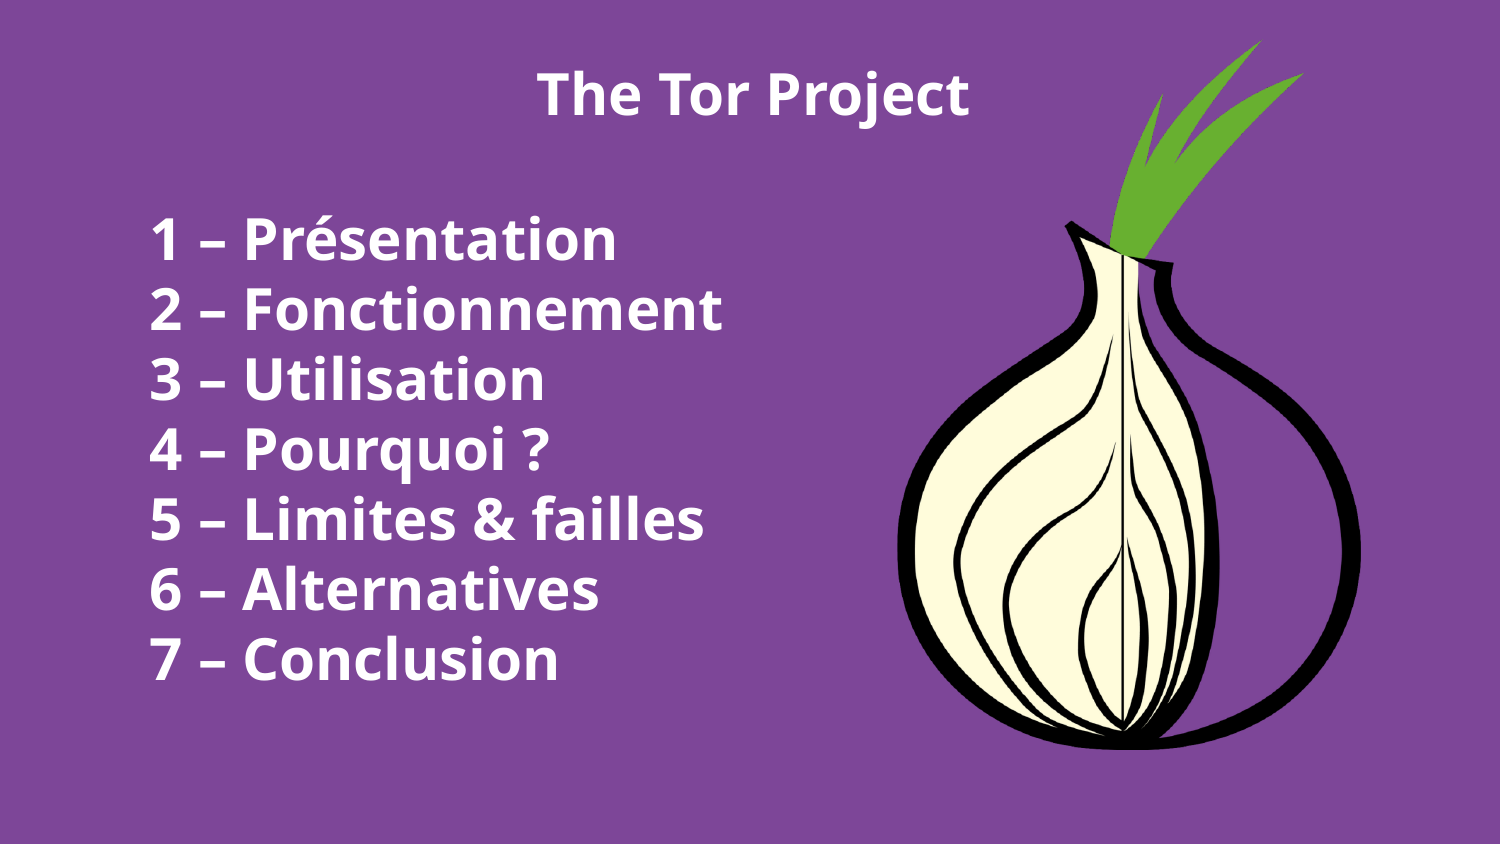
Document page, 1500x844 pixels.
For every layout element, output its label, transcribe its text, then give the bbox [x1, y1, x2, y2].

picture [885, 700, 1377, 751]
picture [885, 39, 1377, 195]
text_box The Tor Project [322, 50, 885, 136]
text_box 1 – Présentation 2 – Fonctionnement 3 – Utilisation 4 – Pourquoi ? 5 – Limites & failles 6 – Alternatives 7 – Conclusion [135, 195, 1426, 700]
